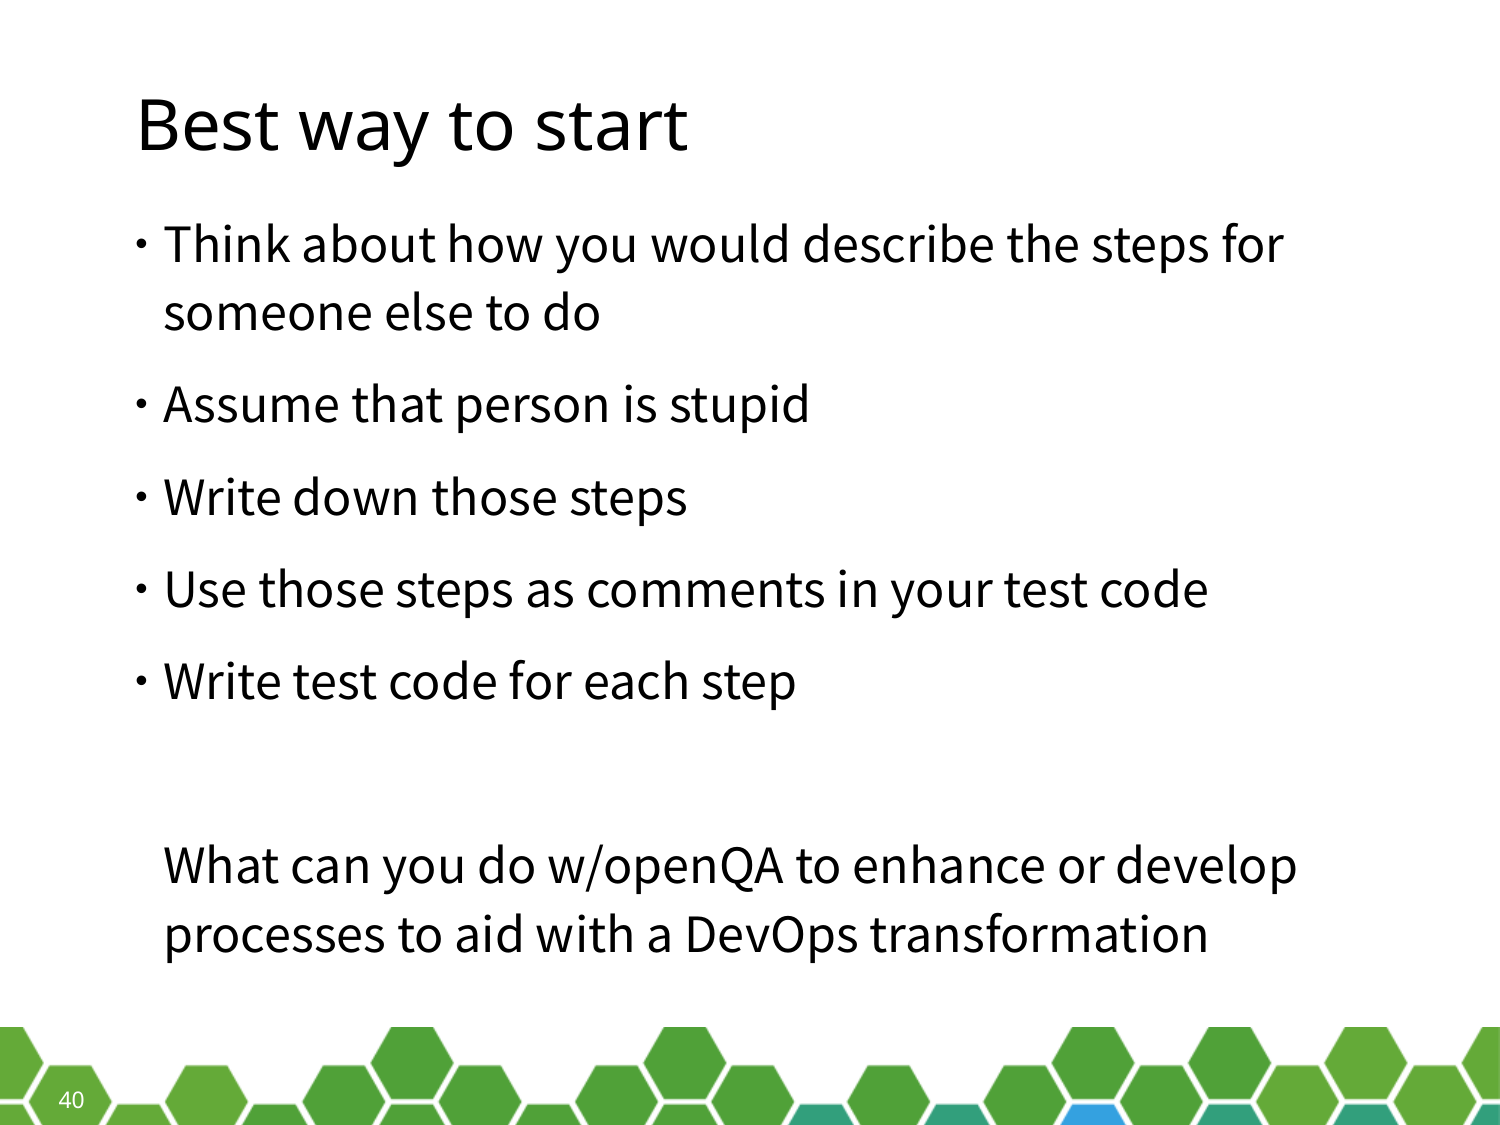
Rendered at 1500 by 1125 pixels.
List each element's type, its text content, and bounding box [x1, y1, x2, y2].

title Best way to start [135, 41, 1372, 204]
picture [0, 1027, 1500, 1125]
list Think about how you would describe the steps for someone else to do Assume that person is stupid Write down those steps Use those steps as comments in your test code Write test code for each step What can you do w/openQA to enhance or develop processes to aid with a DevOps transformation [135, 208, 1372, 862]
